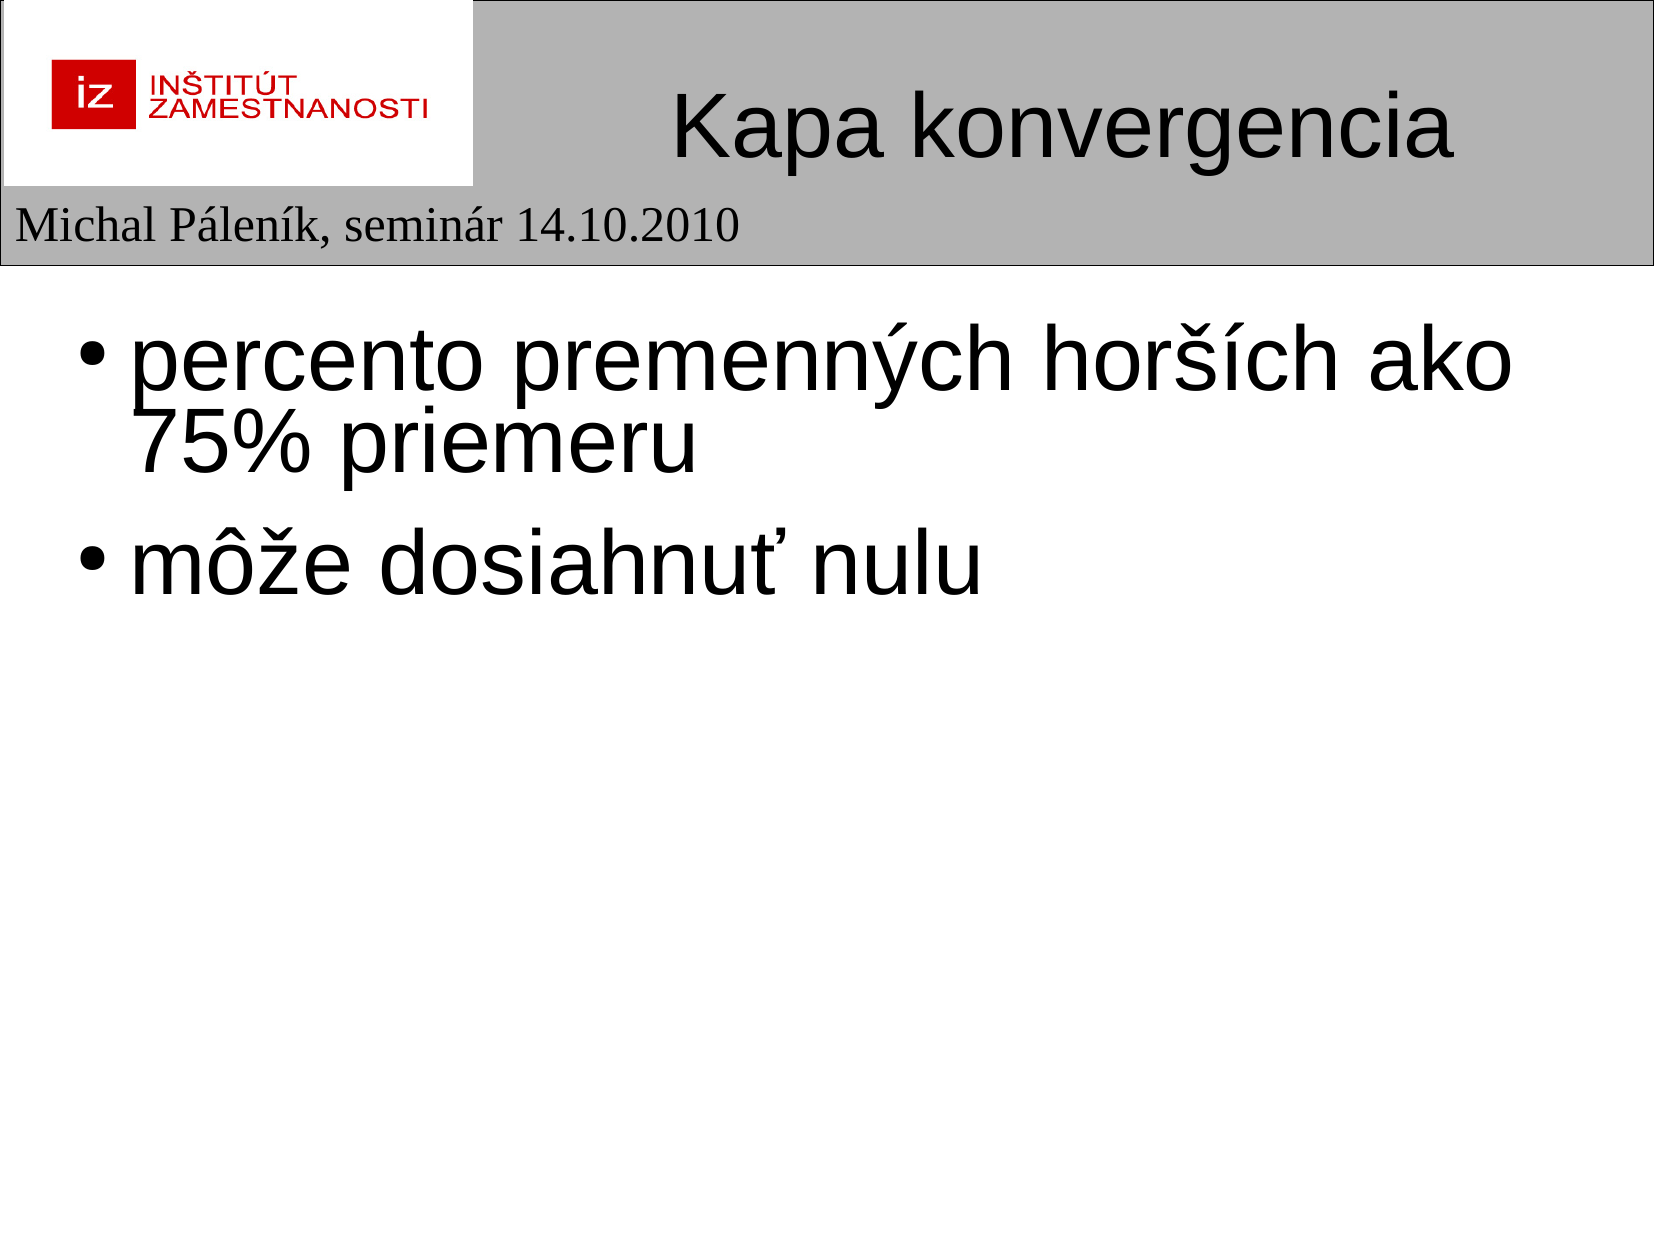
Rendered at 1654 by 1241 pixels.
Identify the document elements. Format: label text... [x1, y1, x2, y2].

title Kapa konvergencia [561, 37, 1565, 229]
picture [4, 0, 473, 186]
list percento premenných horších ako 75% priemeru môže dosiahnuť nulu [59, 324, 1625, 1167]
